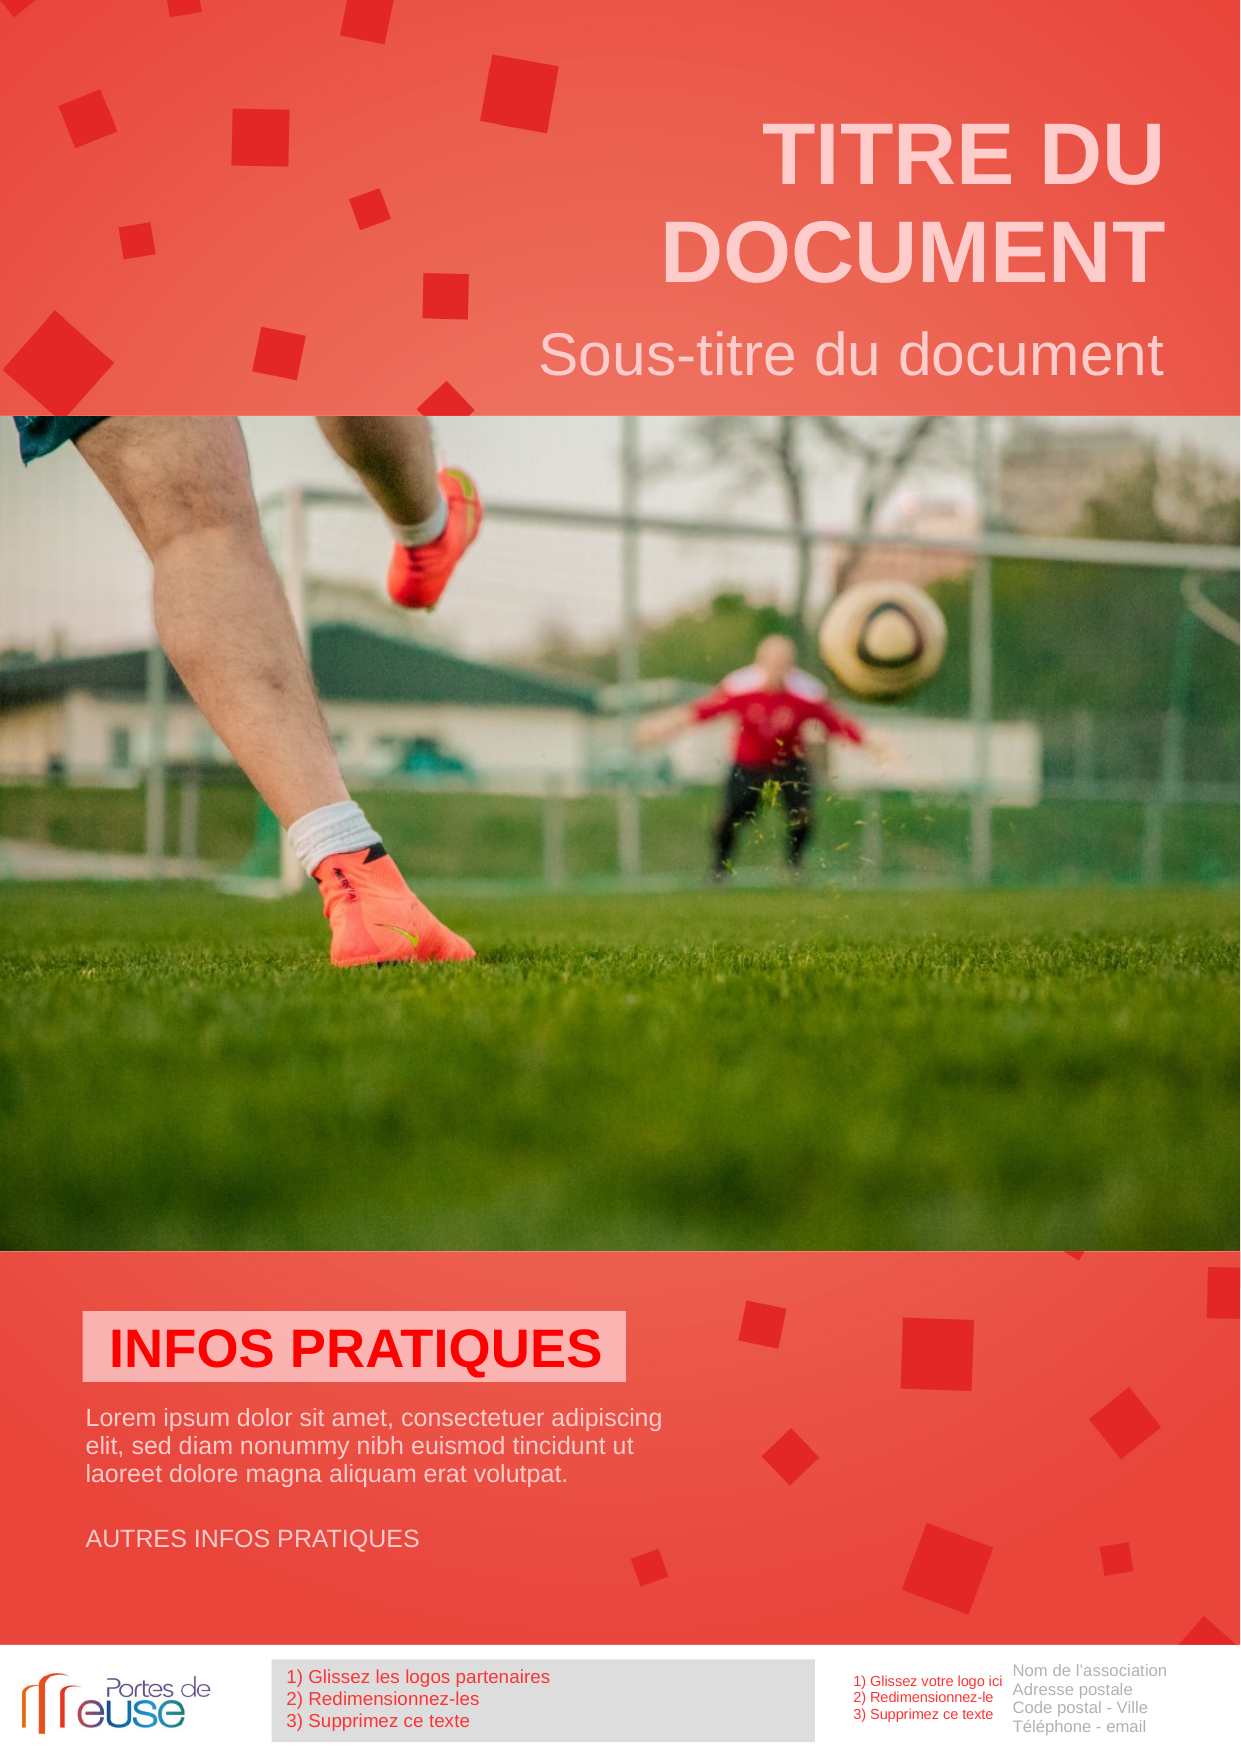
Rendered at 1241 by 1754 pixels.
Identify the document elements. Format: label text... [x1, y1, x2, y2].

text_box Nom de l’association Adresse postale Code postal - Ville Téléphone - email [998, 1653, 1199, 1743]
text_box 1) Glissez les logos partenaires 2) Redimensionnez-les 3) Supprimez ce texte [271, 1659, 564, 1739]
text_box AUTRES INFOS PRATIQUES [70, 1517, 437, 1564]
picture [0, 0, 1241, 1754]
text_box INFOS PRATIQUES [94, 1311, 631, 1396]
text_box TITRE DU DOCUMENT [484, 44, 1181, 309]
text_box Sous-titre du document [348, 312, 1180, 407]
text_box [271, 1659, 815, 1743]
text_box 1) Glissez votre logo ici 2) Redimensionnez-le 3) Supprimez ce texte [838, 1665, 1019, 1748]
text_box Lorem ipsum dolor sit amet, consectetuer adipiscing elit, sed diam nonummy nibh euismod tincidunt ut laoreet dolore magna aliquam erat volutpat. [70, 1396, 686, 1495]
text_box [82, 1311, 94, 1382]
